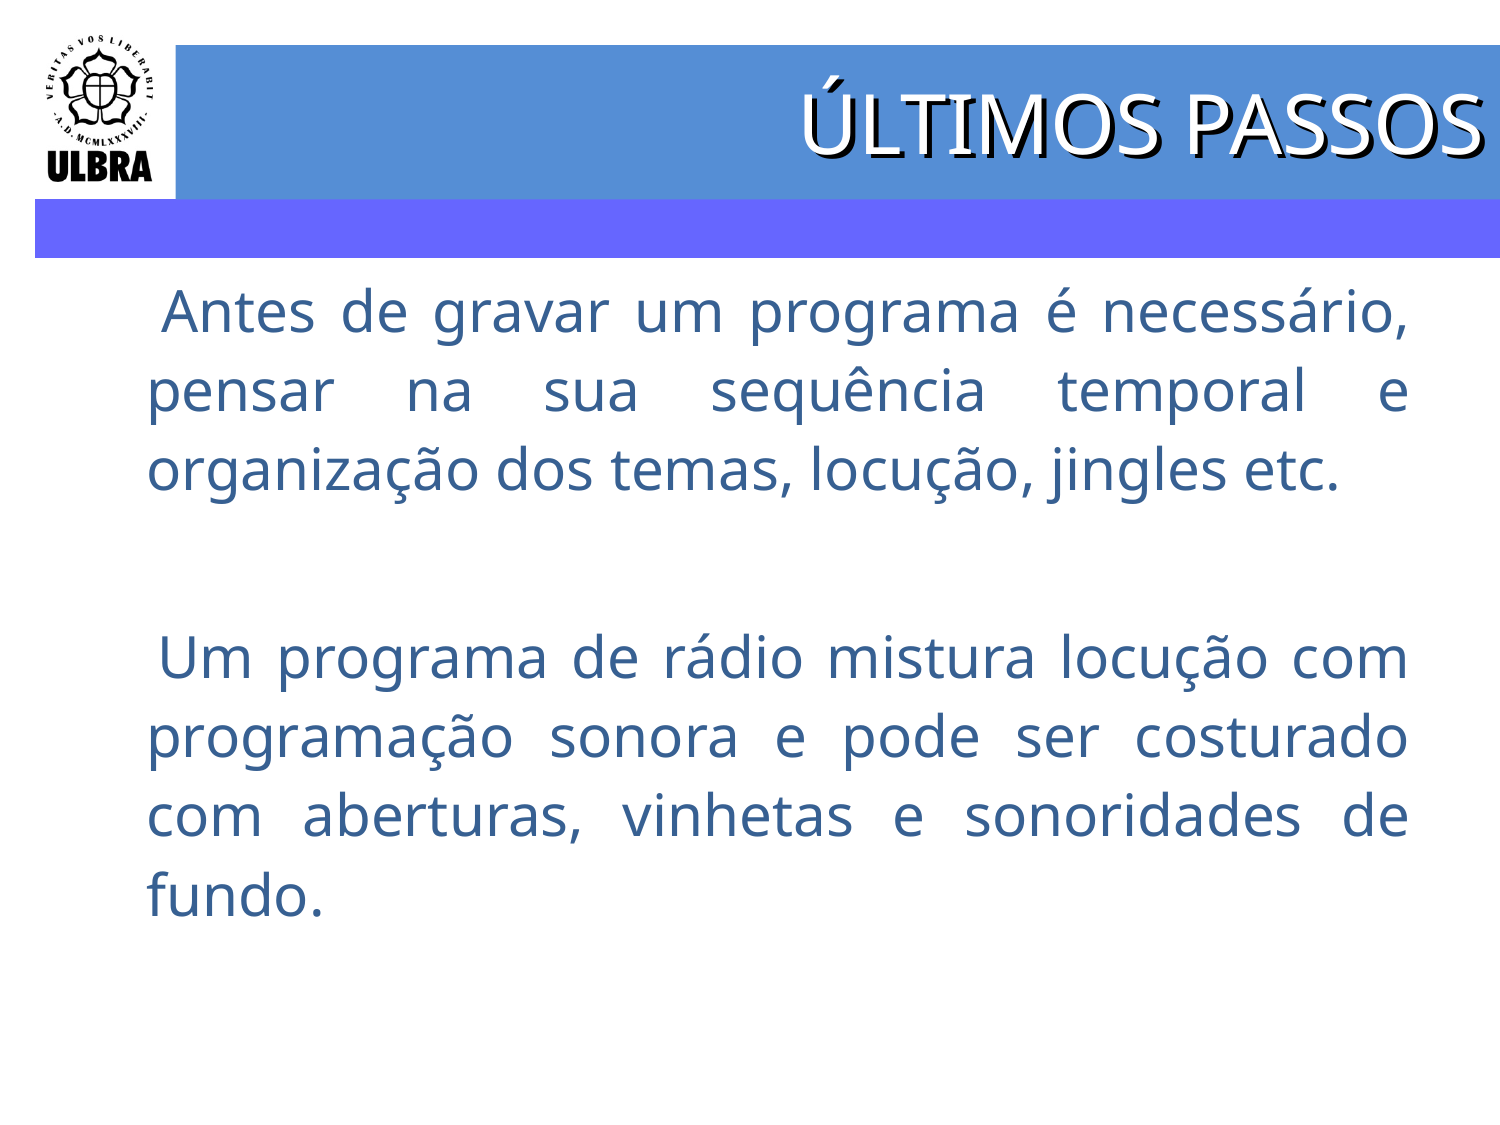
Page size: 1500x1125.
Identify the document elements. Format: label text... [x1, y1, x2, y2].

title ÚLTIMOS PASSOS [175, 45, 1500, 200]
picture [46, 35, 153, 182]
list Antes de gravar um programa é necessário, pensar na sua sequência temporal e organização dos temas, locução, jingles etc. Um programa de rádio mistura locução com programação sonora e pode ser costurado com aberturas, vinhetas e sonoridades de fundo. [75, 262, 1426, 1021]
